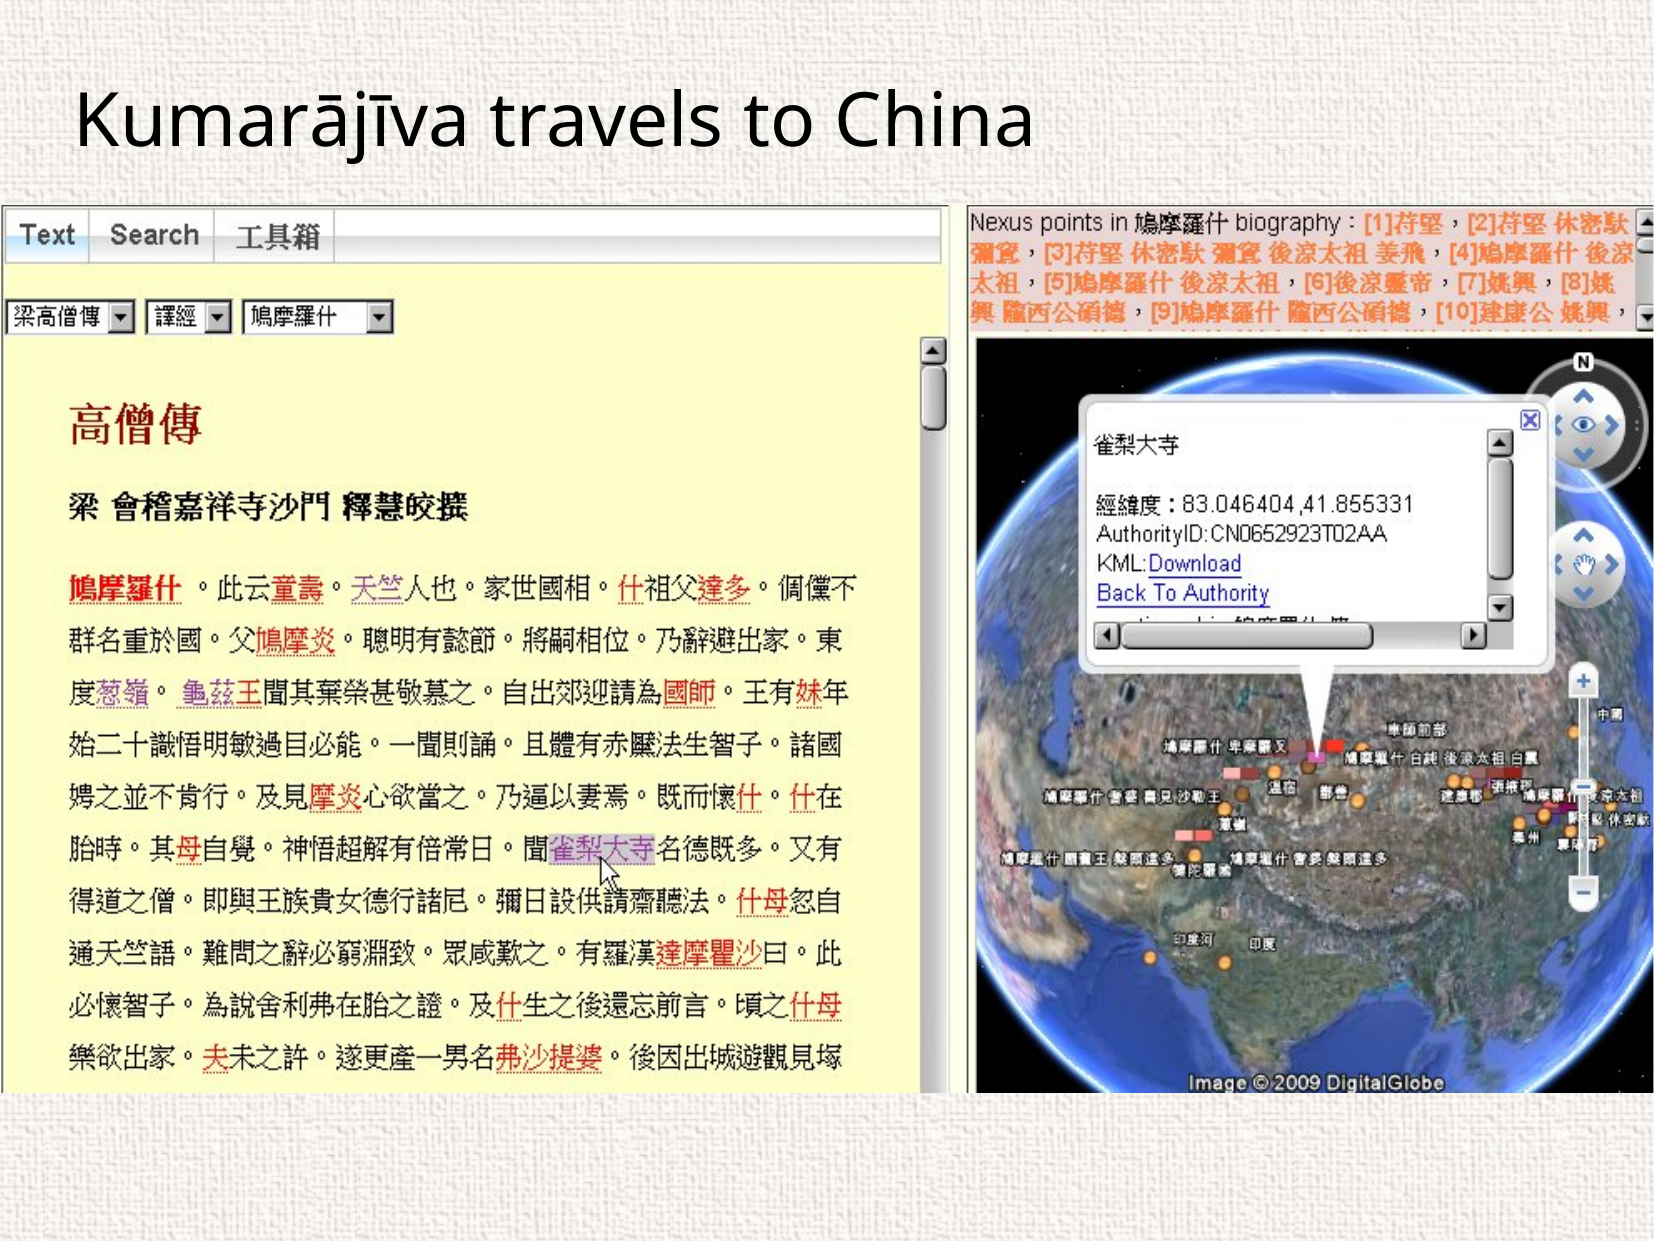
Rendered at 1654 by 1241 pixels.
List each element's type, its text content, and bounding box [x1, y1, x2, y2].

text_box Kumarājīva travels to China [59, 59, 1447, 175]
picture [0, 0, 1654, 1241]
